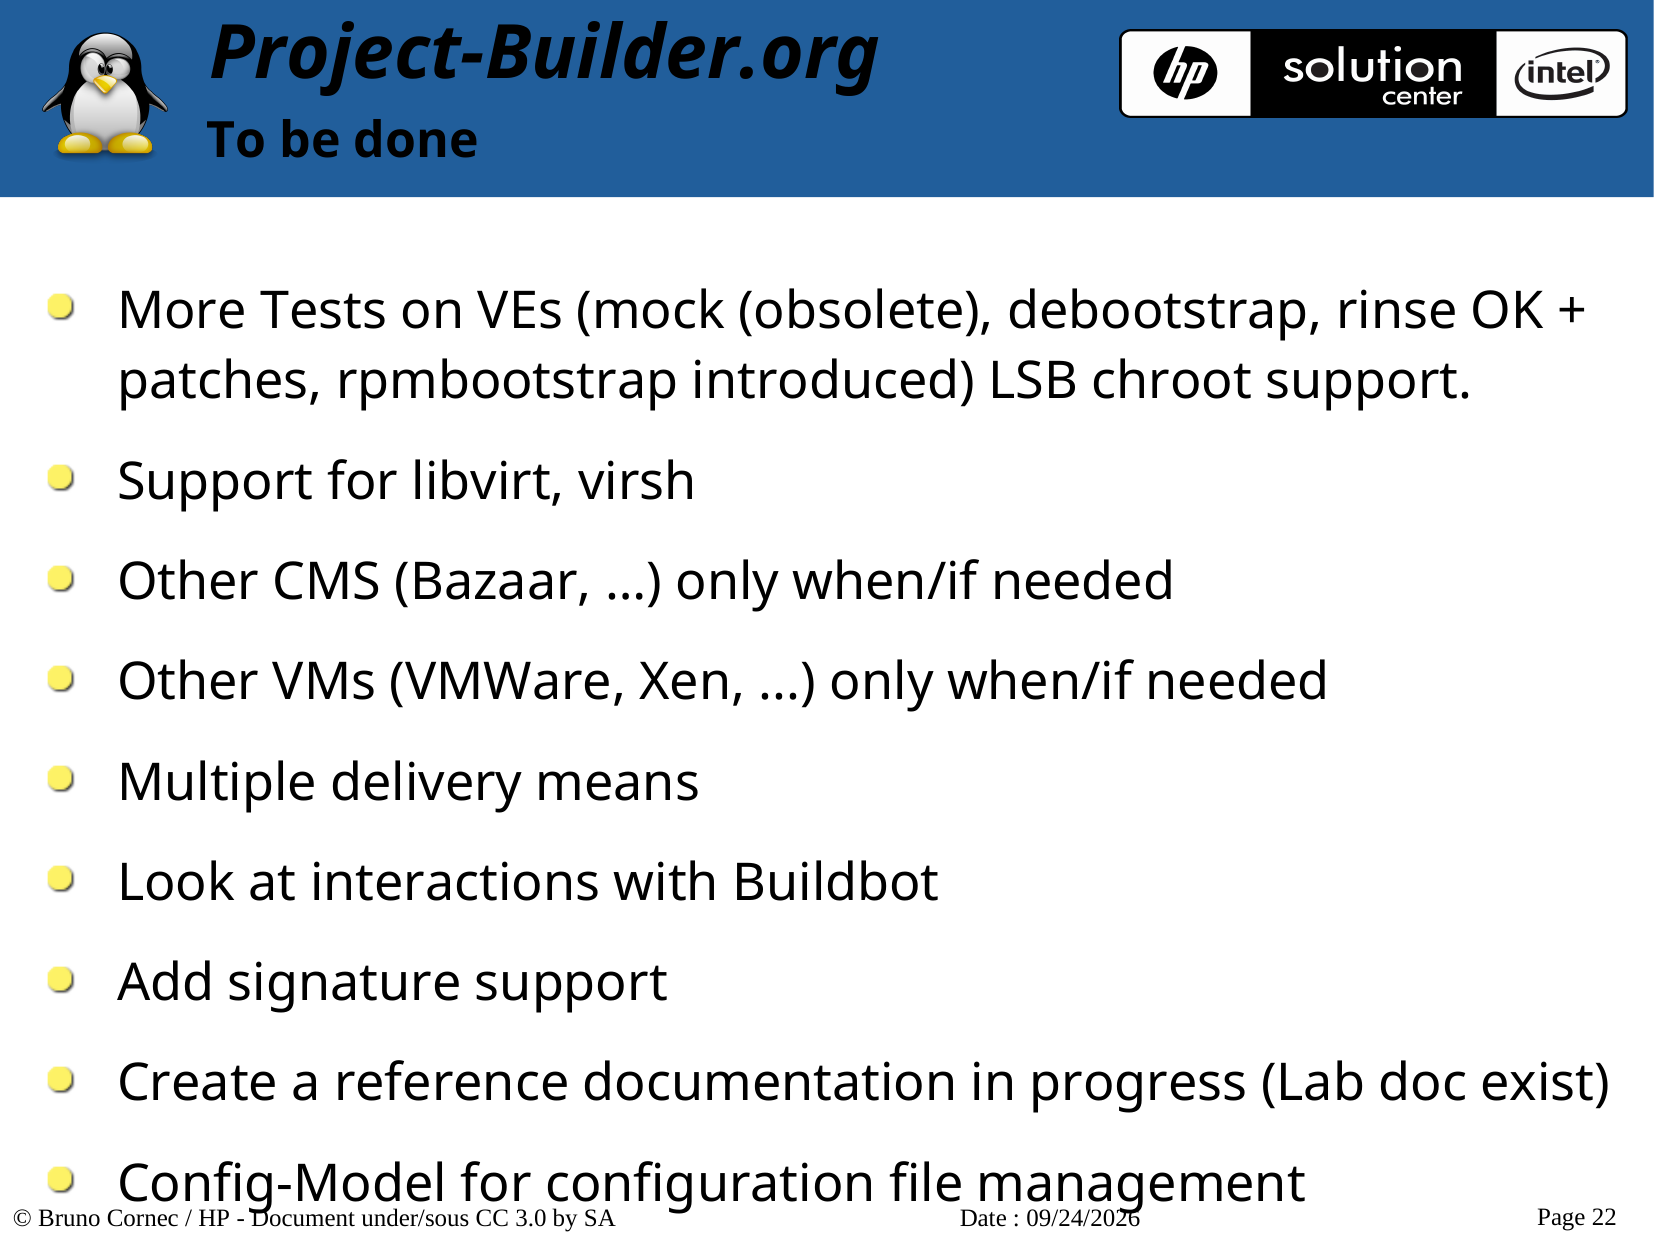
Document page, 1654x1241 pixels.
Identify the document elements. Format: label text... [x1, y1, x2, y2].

picture [42, 29, 168, 167]
title To be done [206, 59, 1121, 221]
picture [1119, 29, 1628, 118]
picture [46, 1175, 77, 1196]
list More Tests on VEs (mock (obsolete), debootstrap, rinse OK + patches, rpmbootstrap introduced) LSB chroot support. Support for libvirt, virsh Other CMS (Bazaar, …) only when/if needed Other VMs (VMWare, Xen, ...) only when/if needed Multiple delivery means Look at interactions with Buildbot Add signature support Create a reference documentation in progress (Lab doc exist) Config-Model for configuration file management [34, 272, 1642, 1175]
